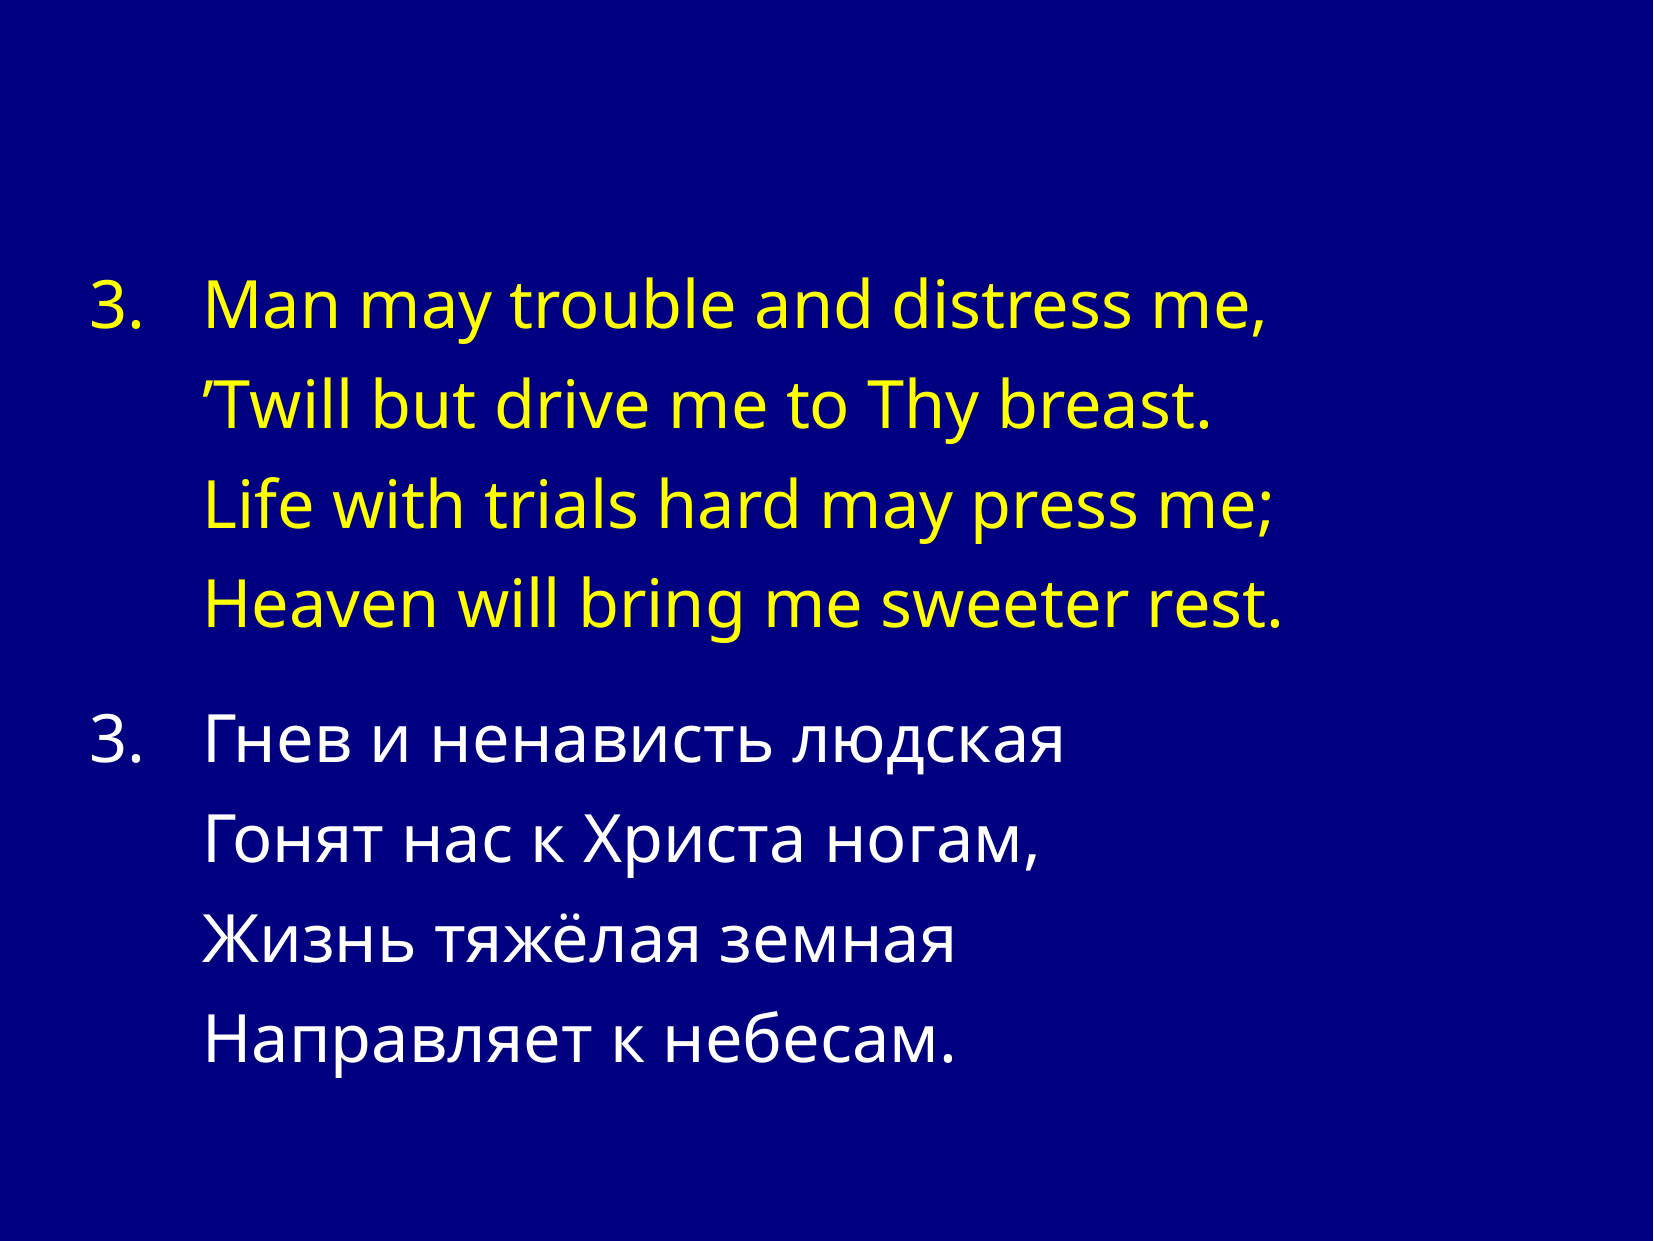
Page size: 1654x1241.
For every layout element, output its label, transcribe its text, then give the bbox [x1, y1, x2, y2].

text_box 3. Man may trouble and distress me, ’Twill but drive me to Thy breast. Life with trials hard may press me; Heaven will bring me sweeter rest. [75, 150, 1576, 638]
text_box 3. Гнев и ненависть людская Гонят нас к Христа ногам, Жизнь тяжёлая земная Направляет к небесам. [75, 675, 1576, 1163]
